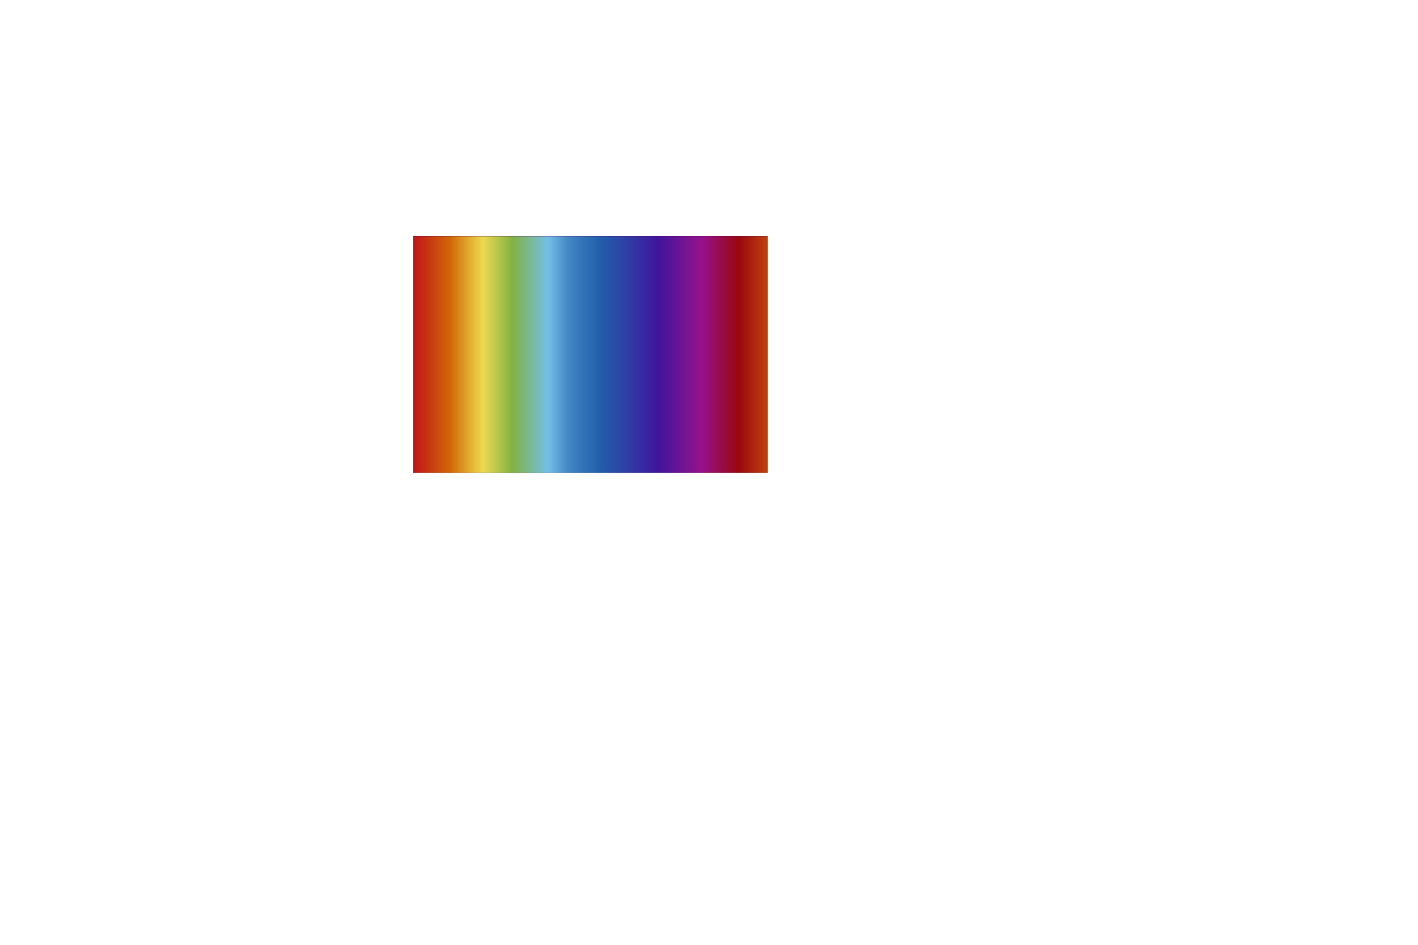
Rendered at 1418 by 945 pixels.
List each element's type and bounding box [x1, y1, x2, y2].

text_box [415, 236, 767, 472]
